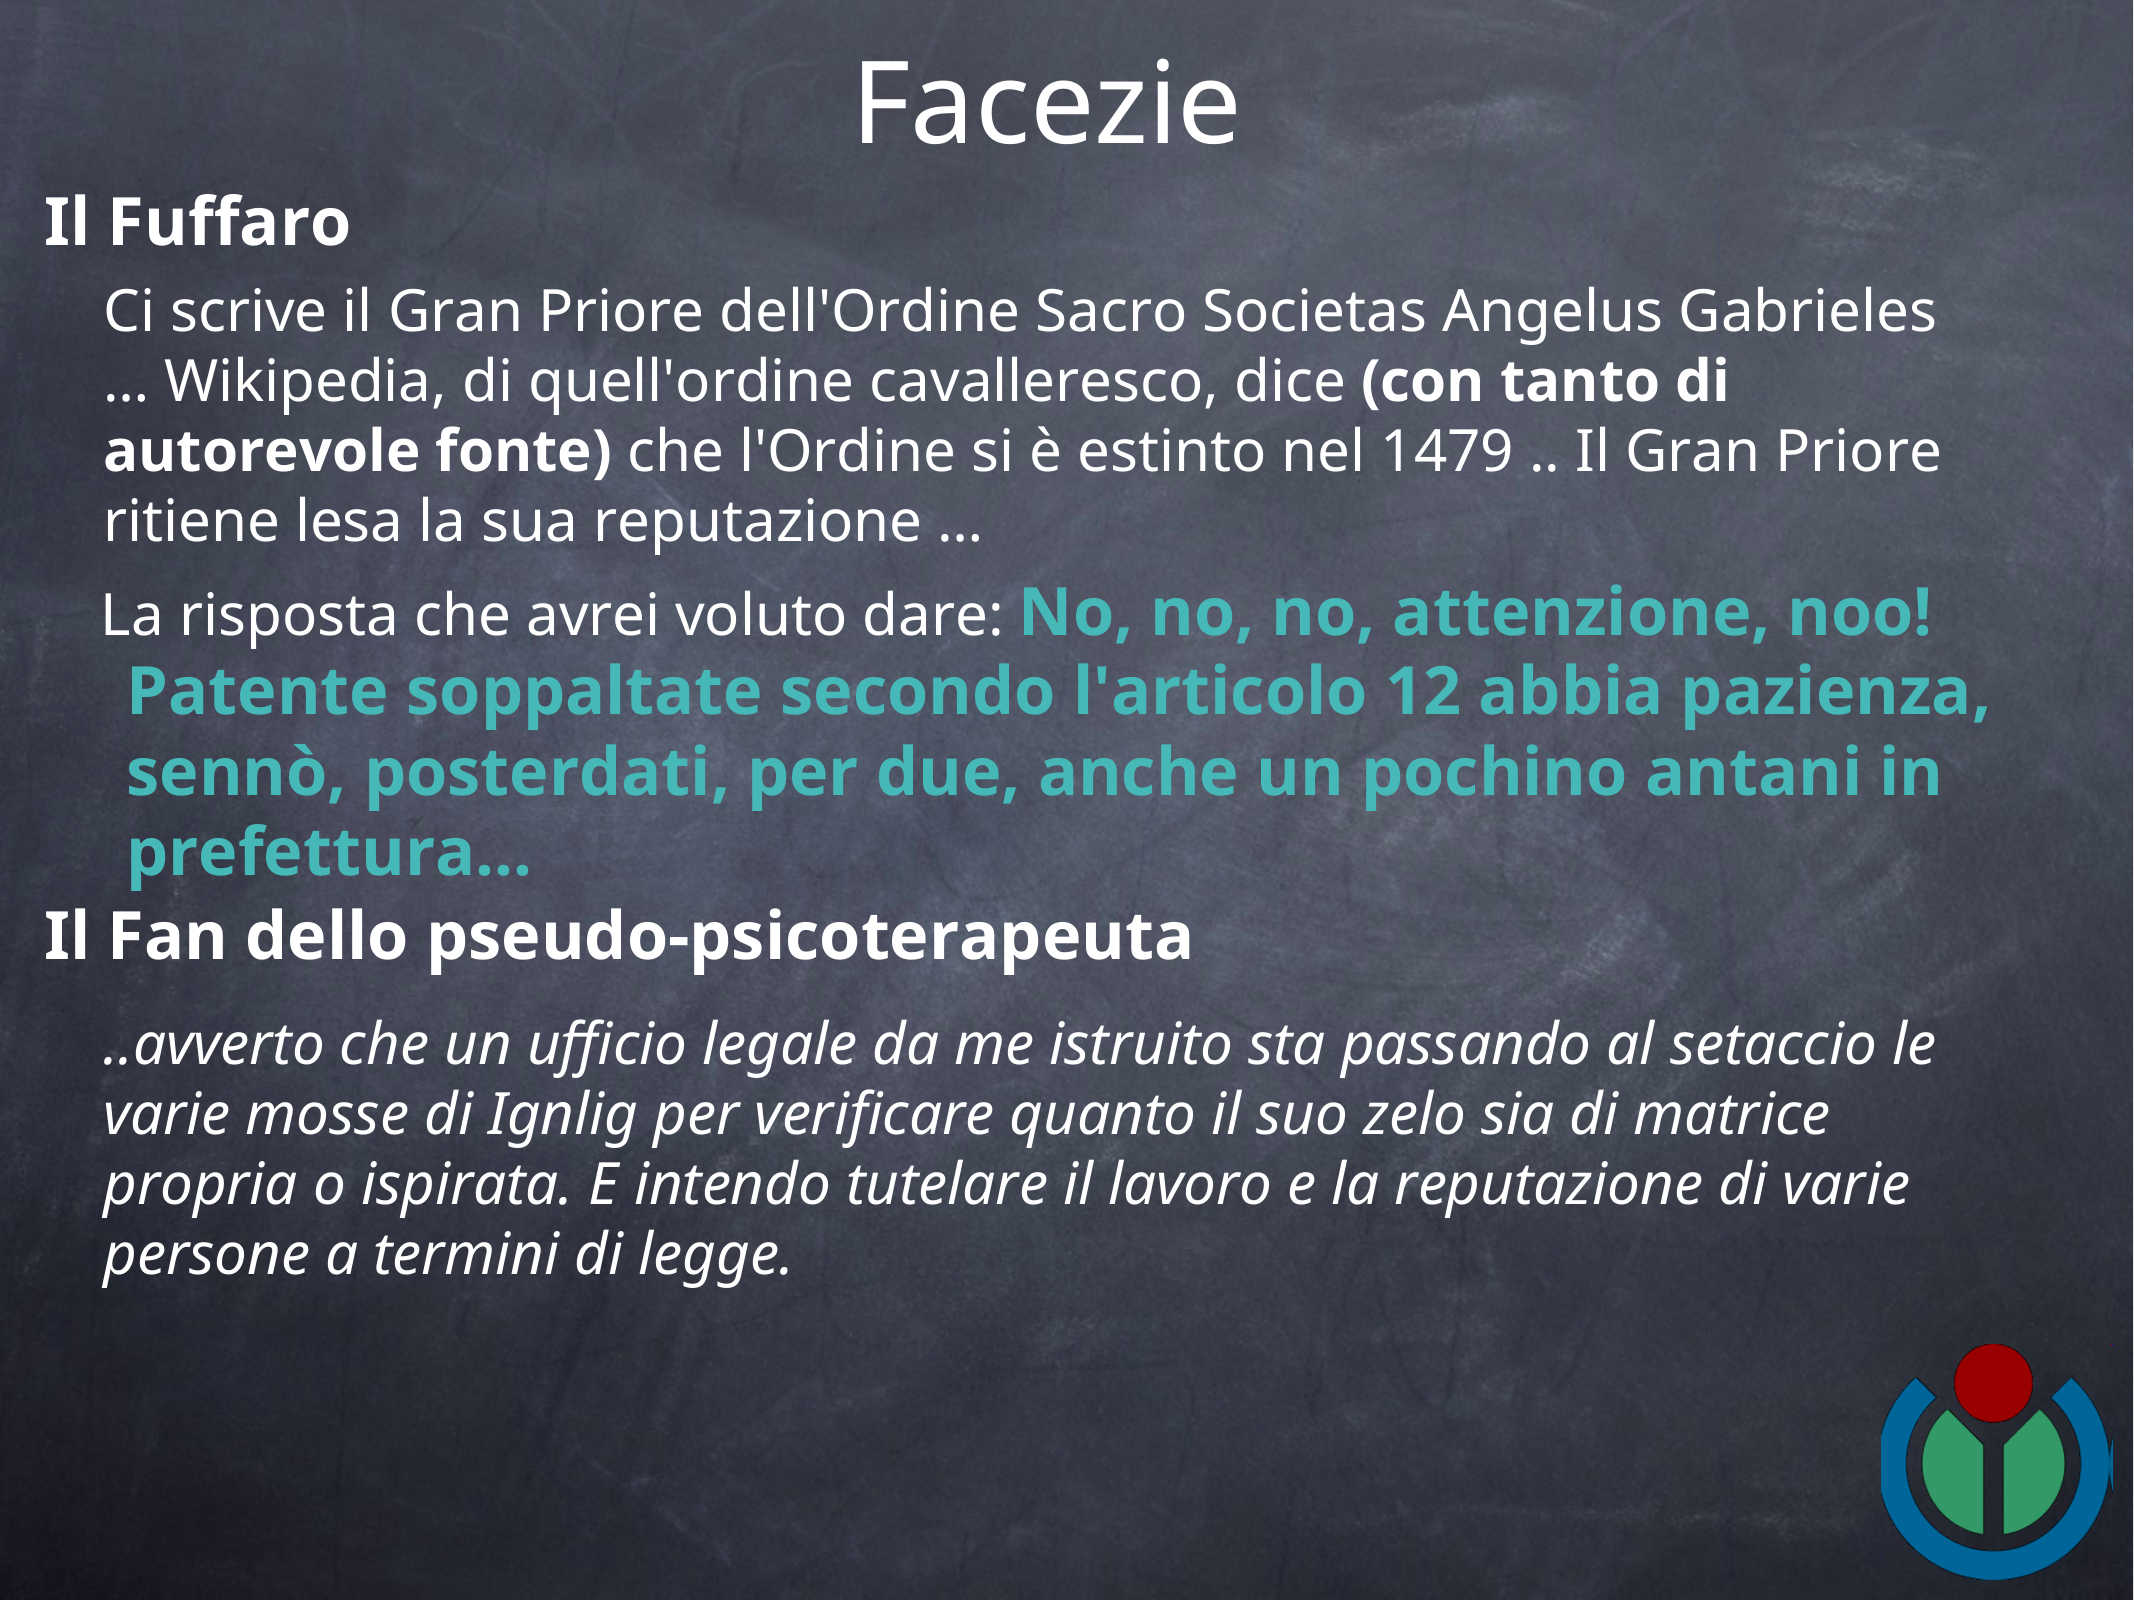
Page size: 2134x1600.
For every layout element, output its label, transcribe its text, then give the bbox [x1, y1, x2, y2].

text_box Il Fuffaro [29, 170, 532, 266]
picture [0, 0, 2134, 1600]
text_box Il Fan dello pseudo-psicoterapeuta [29, 885, 1861, 981]
text_box La risposta che avrei voluto dare: No, no, no, attenzione, noo! Patente soppaltate secondo l'articolo 12 abbia pazienza, sennò, posterdati, per due, anche un pochino antani in prefettura... [55, 561, 2067, 816]
text_box Ci scrive il Gran Priore dell'Ordine Sacro Societas Angelus Gabrieles … Wikipedia, di quell'ordine cavalleresco, dice (con tanto di autorevole fonte) che l'Ordine si è estinto nel 1479 .. Il Gran Priore ritiene lesa la sua reputazione … [88, 265, 2008, 561]
text_box ..avverto che un ufficio legale da me istruito sta passando al setaccio le varie mosse di Ignlig per verificare quanto il suo zelo sia di matrice propria o ispirata. E intendo tutelare il lavoro e la reputazione di varie persone a termini di legge. [88, 998, 1979, 1294]
text_box Facezie [404, 20, 1690, 151]
